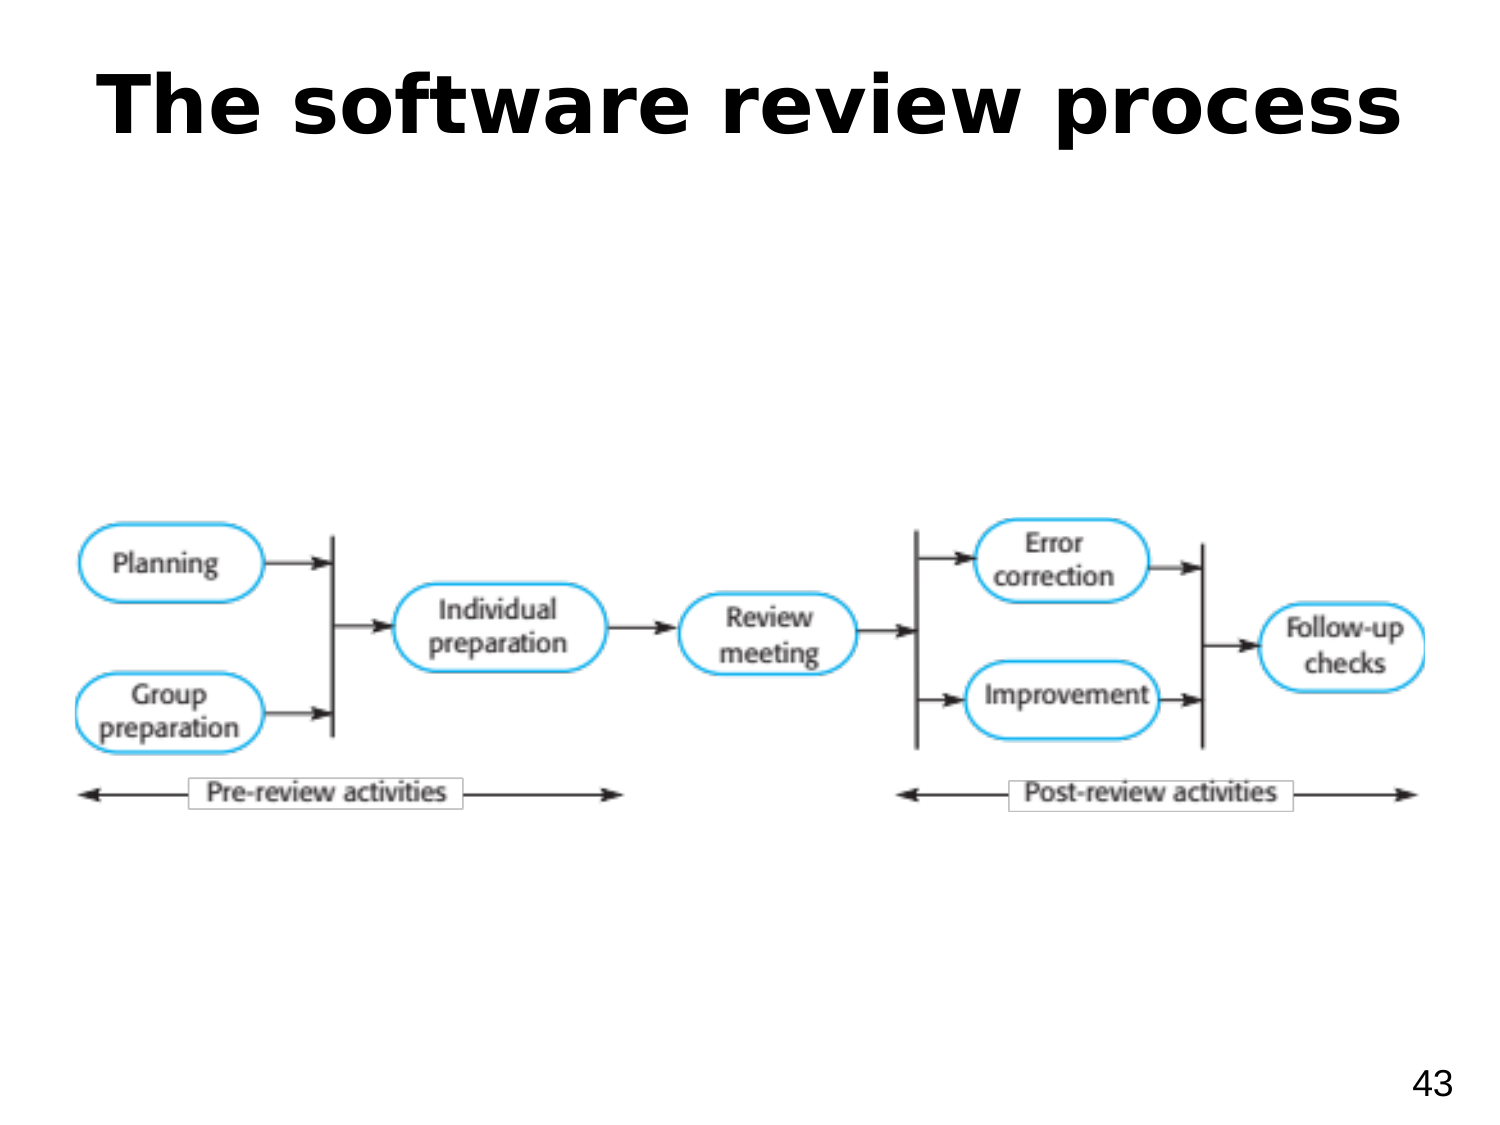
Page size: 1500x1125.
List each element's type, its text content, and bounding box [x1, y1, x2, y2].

title The software review process [75, 44, 1425, 177]
picture [74, 517, 1425, 812]
